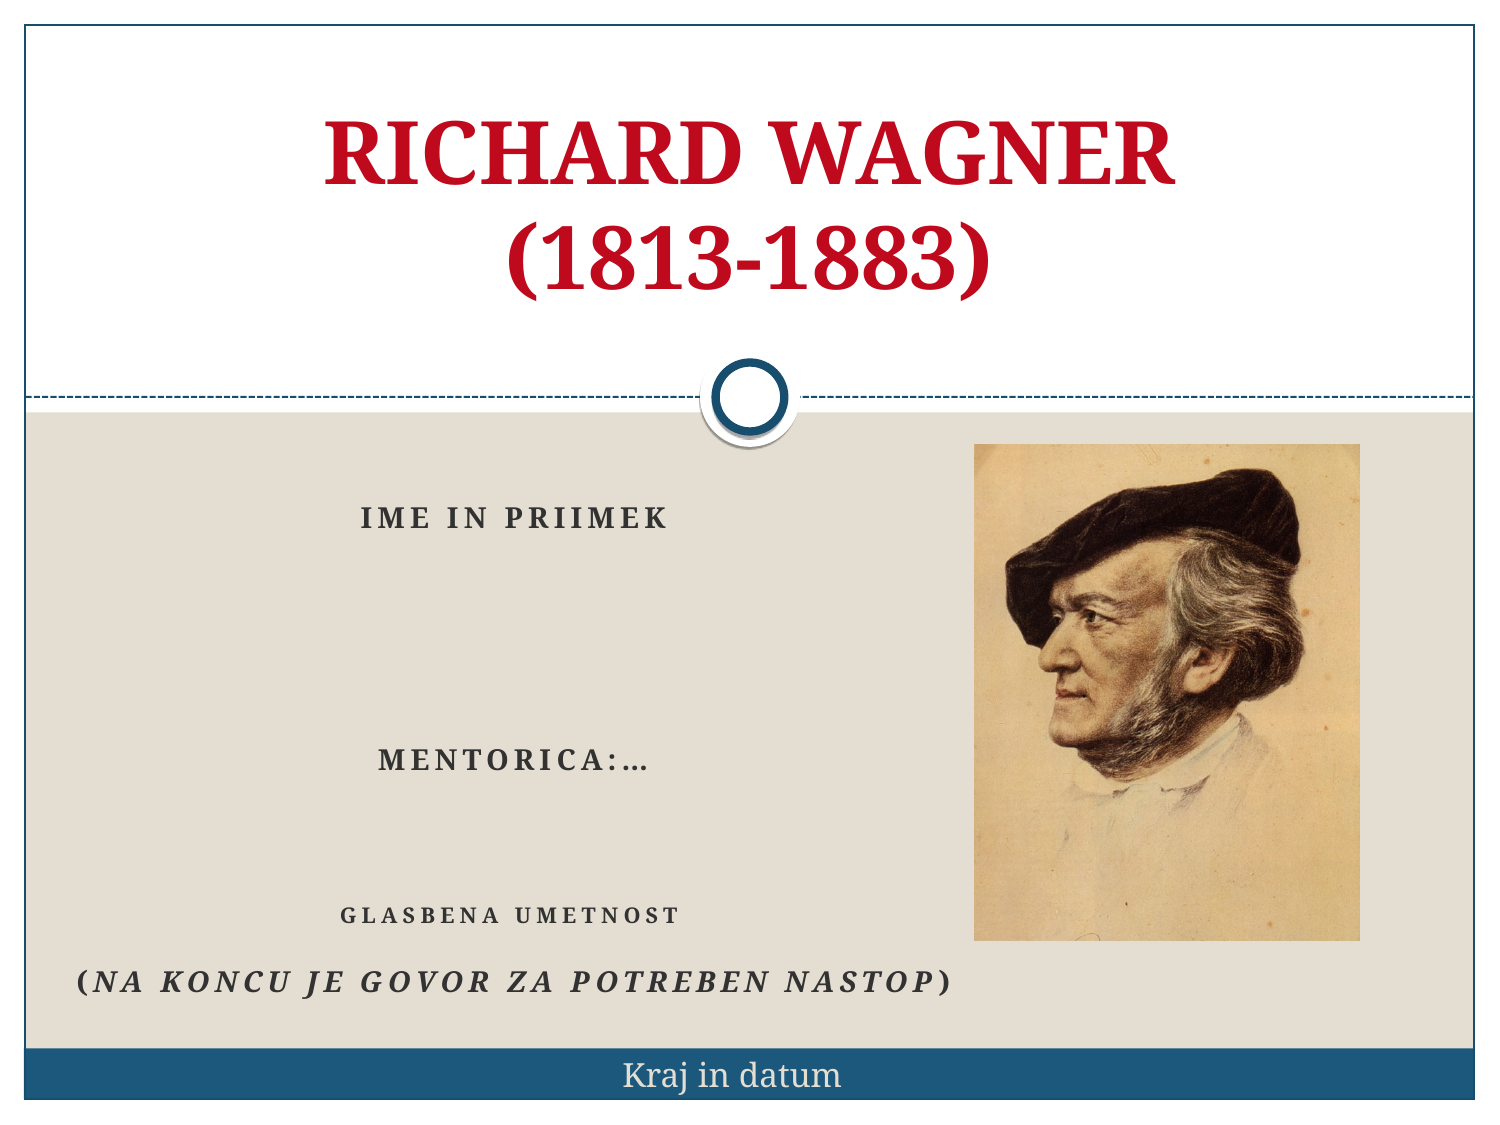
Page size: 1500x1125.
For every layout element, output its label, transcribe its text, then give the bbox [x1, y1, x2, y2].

picture [974, 444, 1360, 941]
text_box Kraj in datum [607, 1046, 858, 1102]
subtitle Ime in priimek MENTORICA:… GLASBENA UMETNOST (NA KONCU JE GOVOR ZA POTREBEN NASTOP) [17, 491, 1022, 1012]
title RICHARD WAGNER (1813-1883) [112, 66, 1388, 315]
